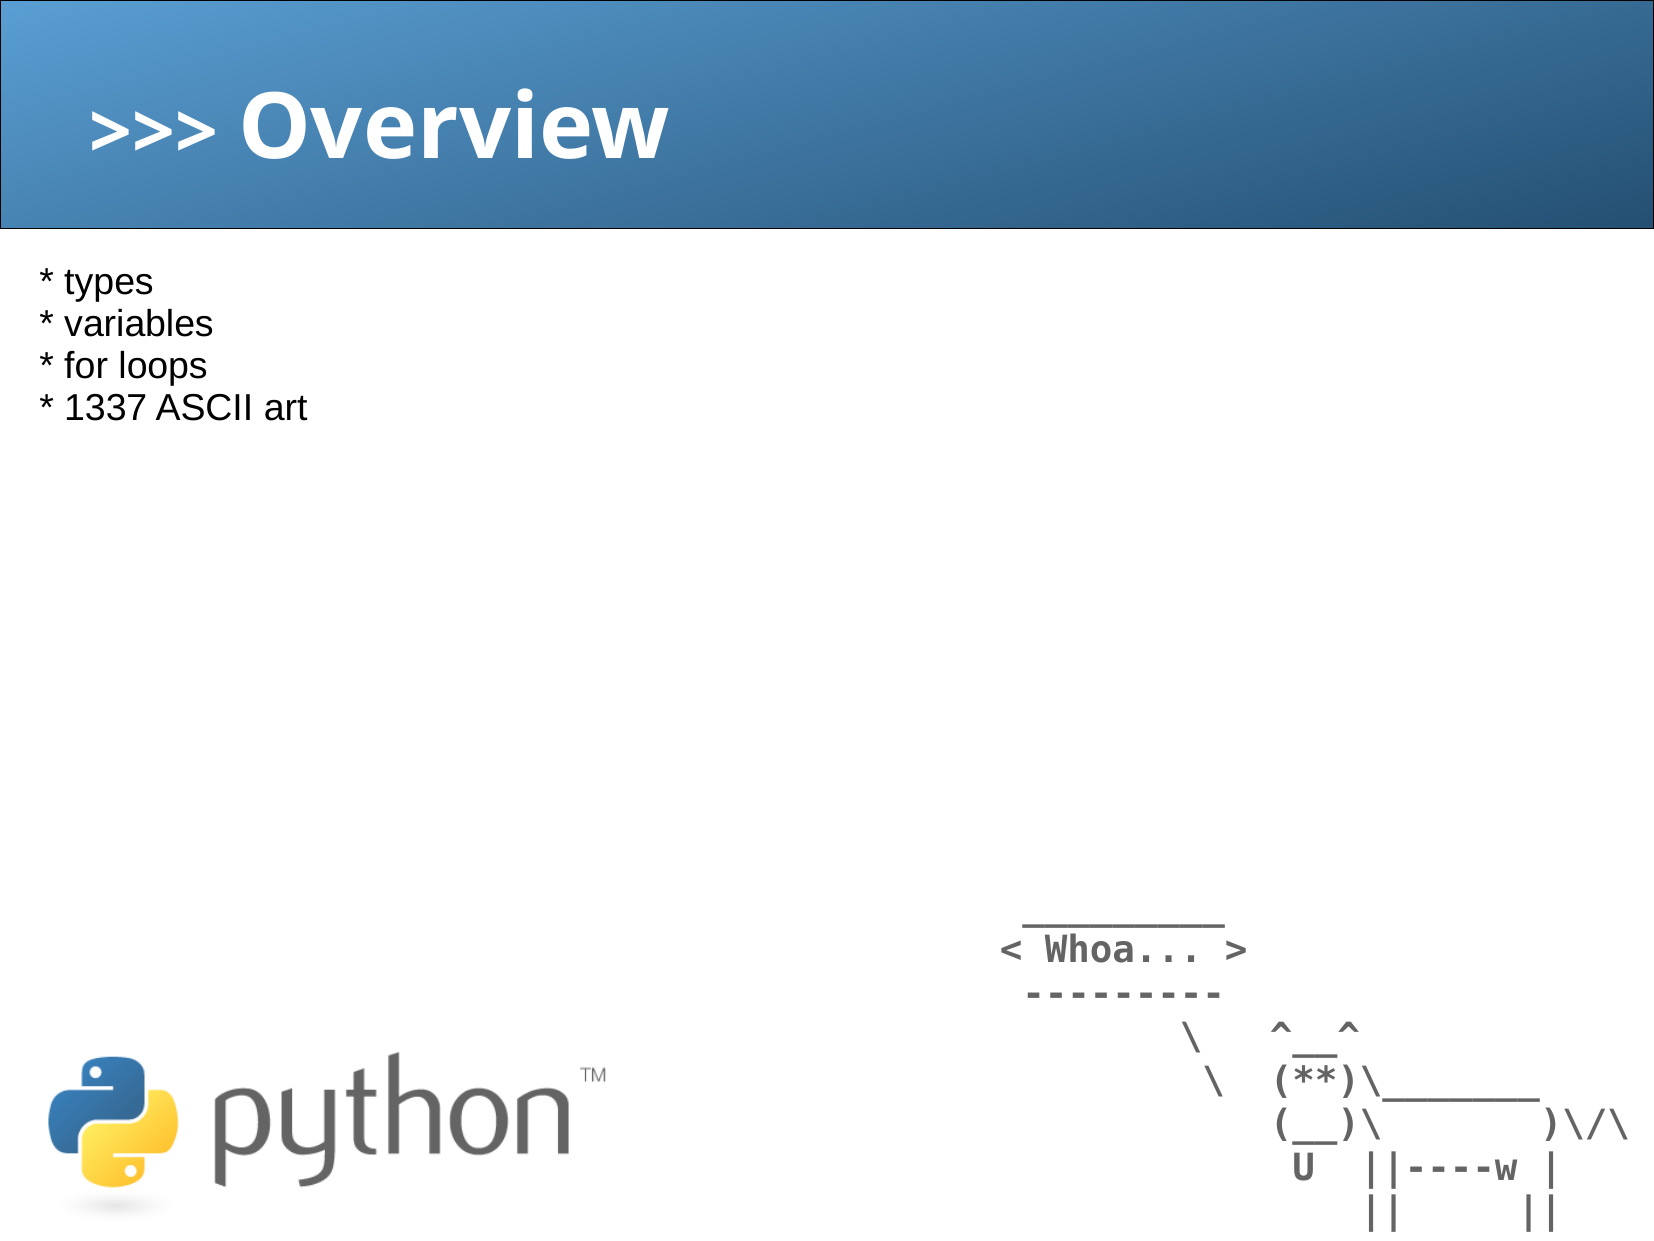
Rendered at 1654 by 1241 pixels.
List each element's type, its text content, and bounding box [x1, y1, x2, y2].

picture [0, 1018, 660, 1241]
text_box _________ < Whoa... > --------- \ ^__^ \ (**)\_______ (__)\ )\/\ U ||----w | || || [985, 877, 1654, 1241]
text_box >>> Overview [75, 53, 1576, 188]
text_box * types * variables * for loops * 1337 ASCII art [24, 252, 784, 436]
text_box [0, 0, 1654, 229]
